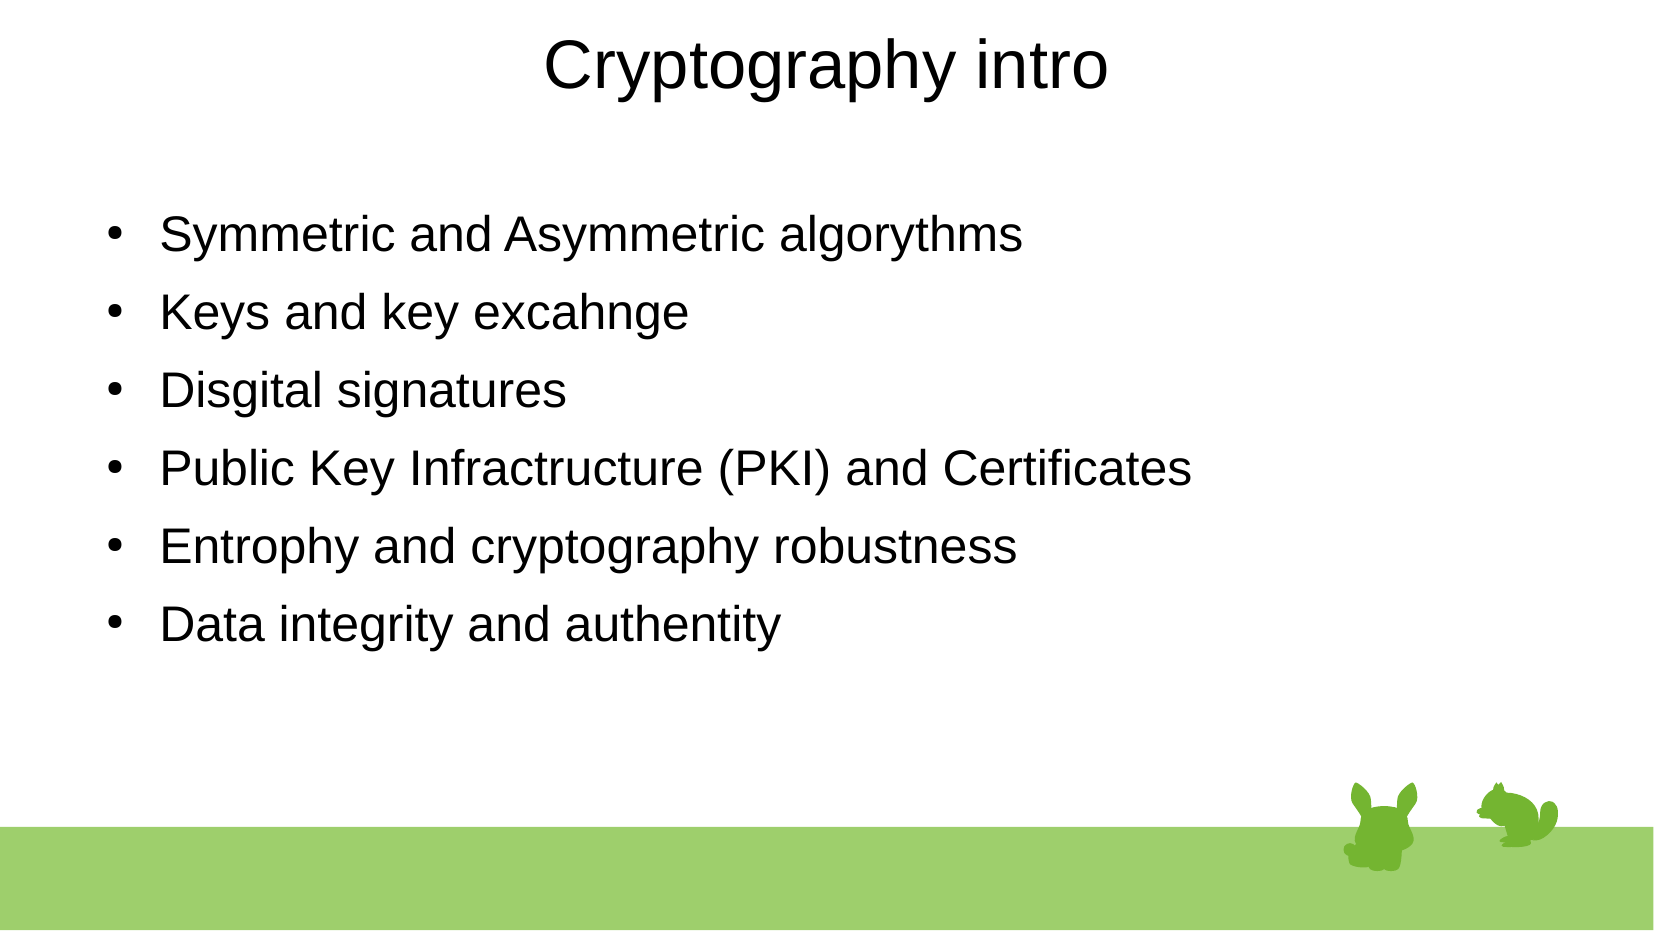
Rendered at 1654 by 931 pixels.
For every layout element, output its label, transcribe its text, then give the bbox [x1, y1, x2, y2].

title Cryptography intro [88, 26, 1565, 181]
list Symmetric and Asymmetric algorythms Keys and key excahnge Disgital signatures Public Key Infractructure (PKI) and Certificates Entrophy and cryptography robustness Data integrity and authentity [88, 206, 1565, 739]
